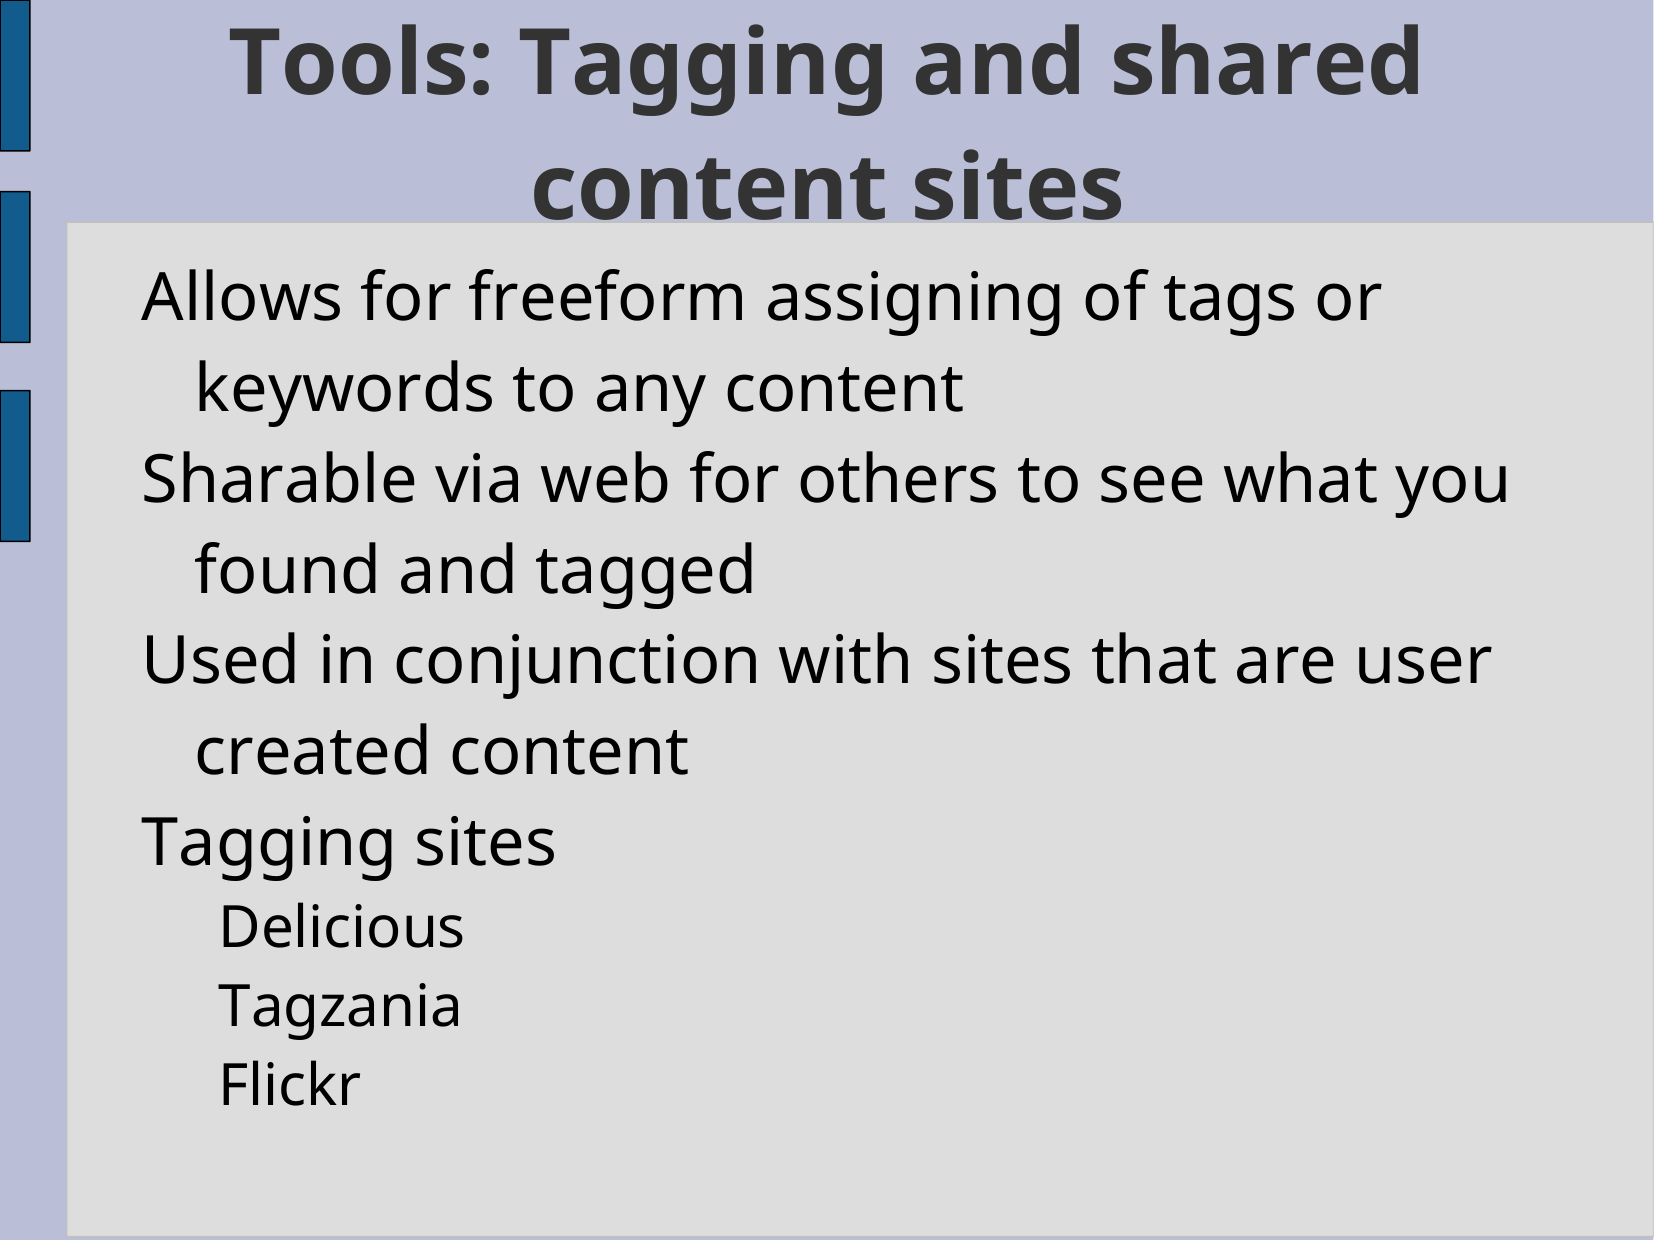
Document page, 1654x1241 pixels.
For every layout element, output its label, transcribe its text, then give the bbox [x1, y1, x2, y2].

title Tools: Tagging and shared content sites [121, 18, 1534, 225]
list Allows for freeform assigning of tags or keywords to any content Sharable via web for others to see what you found and tagged Used in conjunction with sites that are user created content Tagging sites Delicious Tagzania Flickr [124, 249, 1590, 1182]
